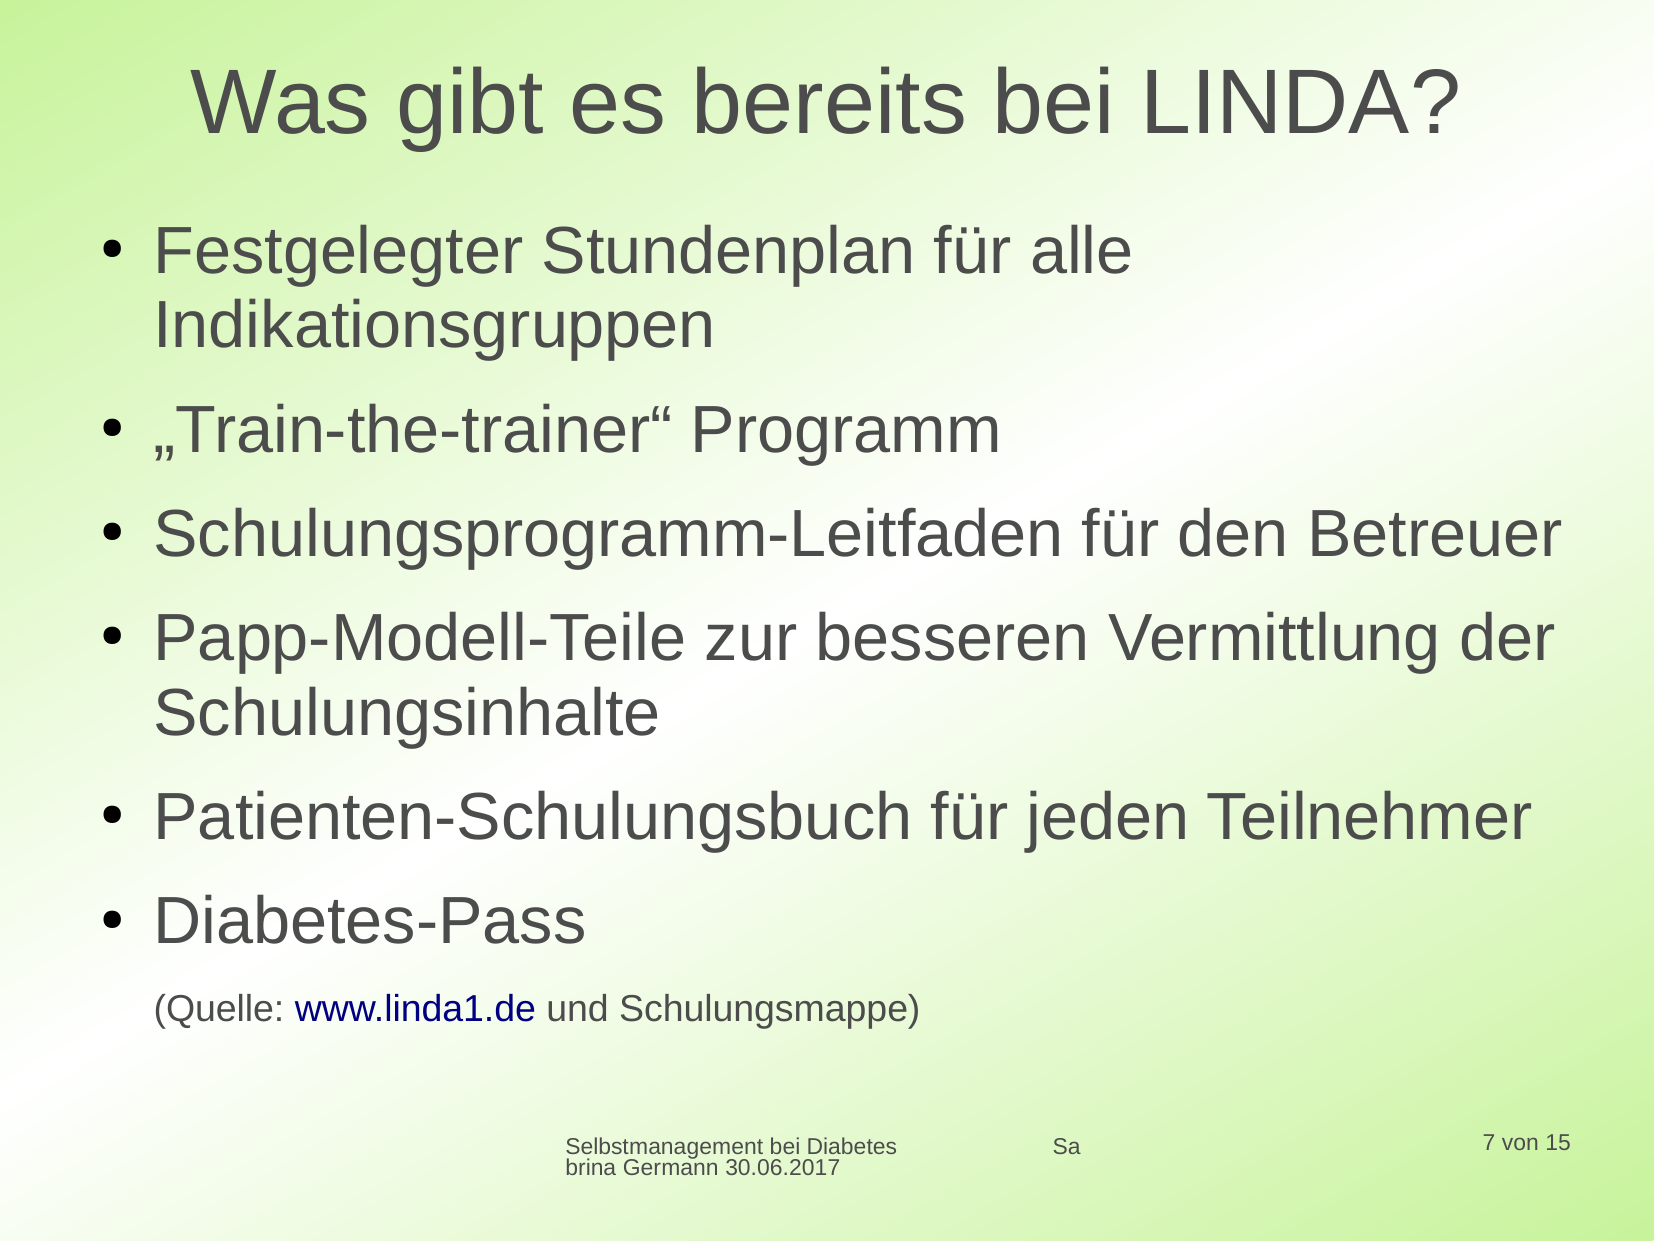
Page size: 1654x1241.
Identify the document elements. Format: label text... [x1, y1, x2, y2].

list Festgelegter Stundenplan für alle Indikationsgruppen „Train-the-trainer“ Programm Schulungsprogramm-Leitfaden für den Betreuer Papp-Modell-Teile zur besseren Vermittlung der Schulungsinhalte Patienten-Schulungsbuch für jeden Teilnehmer Diabetes-Pass (Quelle: www.linda1.de und Schulungsmappe) [82, 212, 1571, 1034]
title Was gibt es bereits bei LINDA? [82, 49, 1571, 154]
